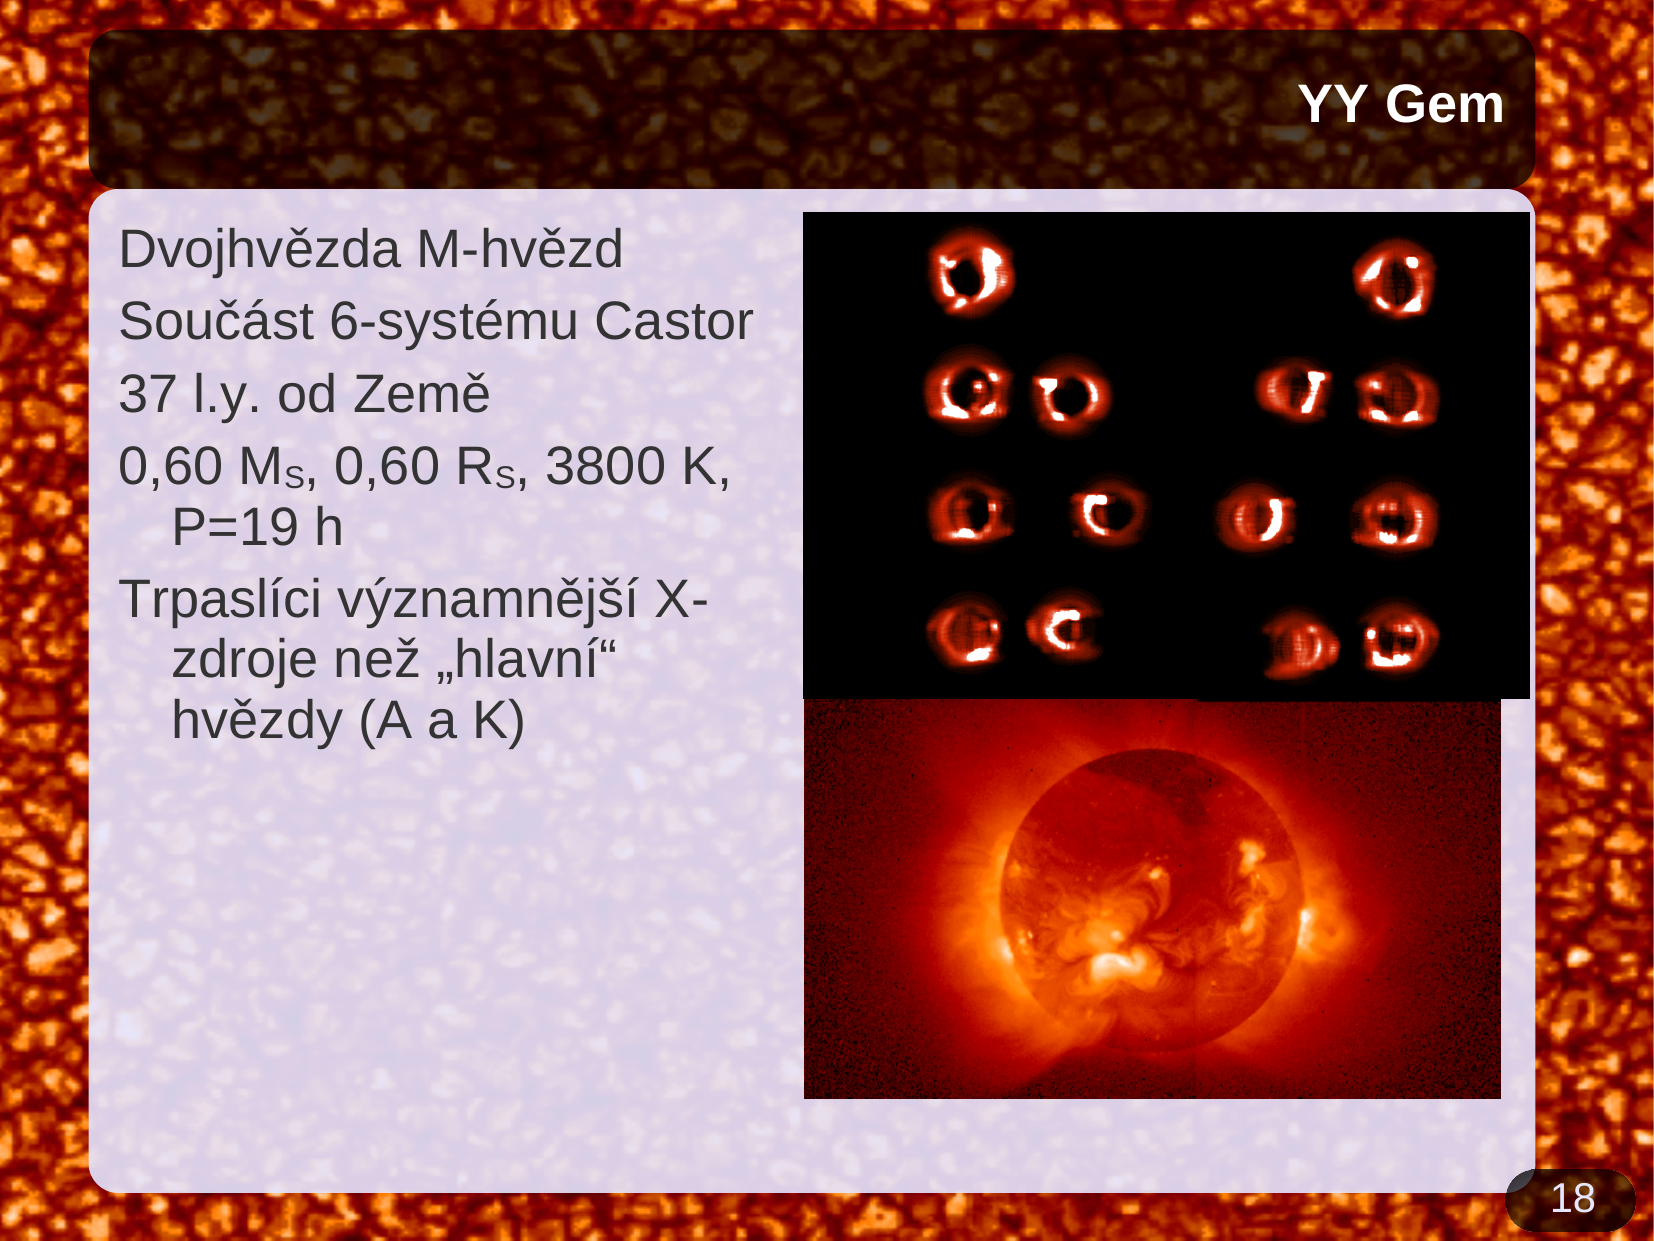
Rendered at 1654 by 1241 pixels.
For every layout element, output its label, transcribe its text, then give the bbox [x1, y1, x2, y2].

picture [0, 0, 1654, 1241]
title YY Gem [118, 59, 1506, 148]
list Dvojhvězda M-hvězd Součást 6-systému Castor 37 l.y. od Země 0,60 MS, 0,60 RS, 3800 K, P=19 h Trpaslíci významnější X-zdroje než „hlavní“ hvězdy (A a K) [118, 218, 781, 829]
